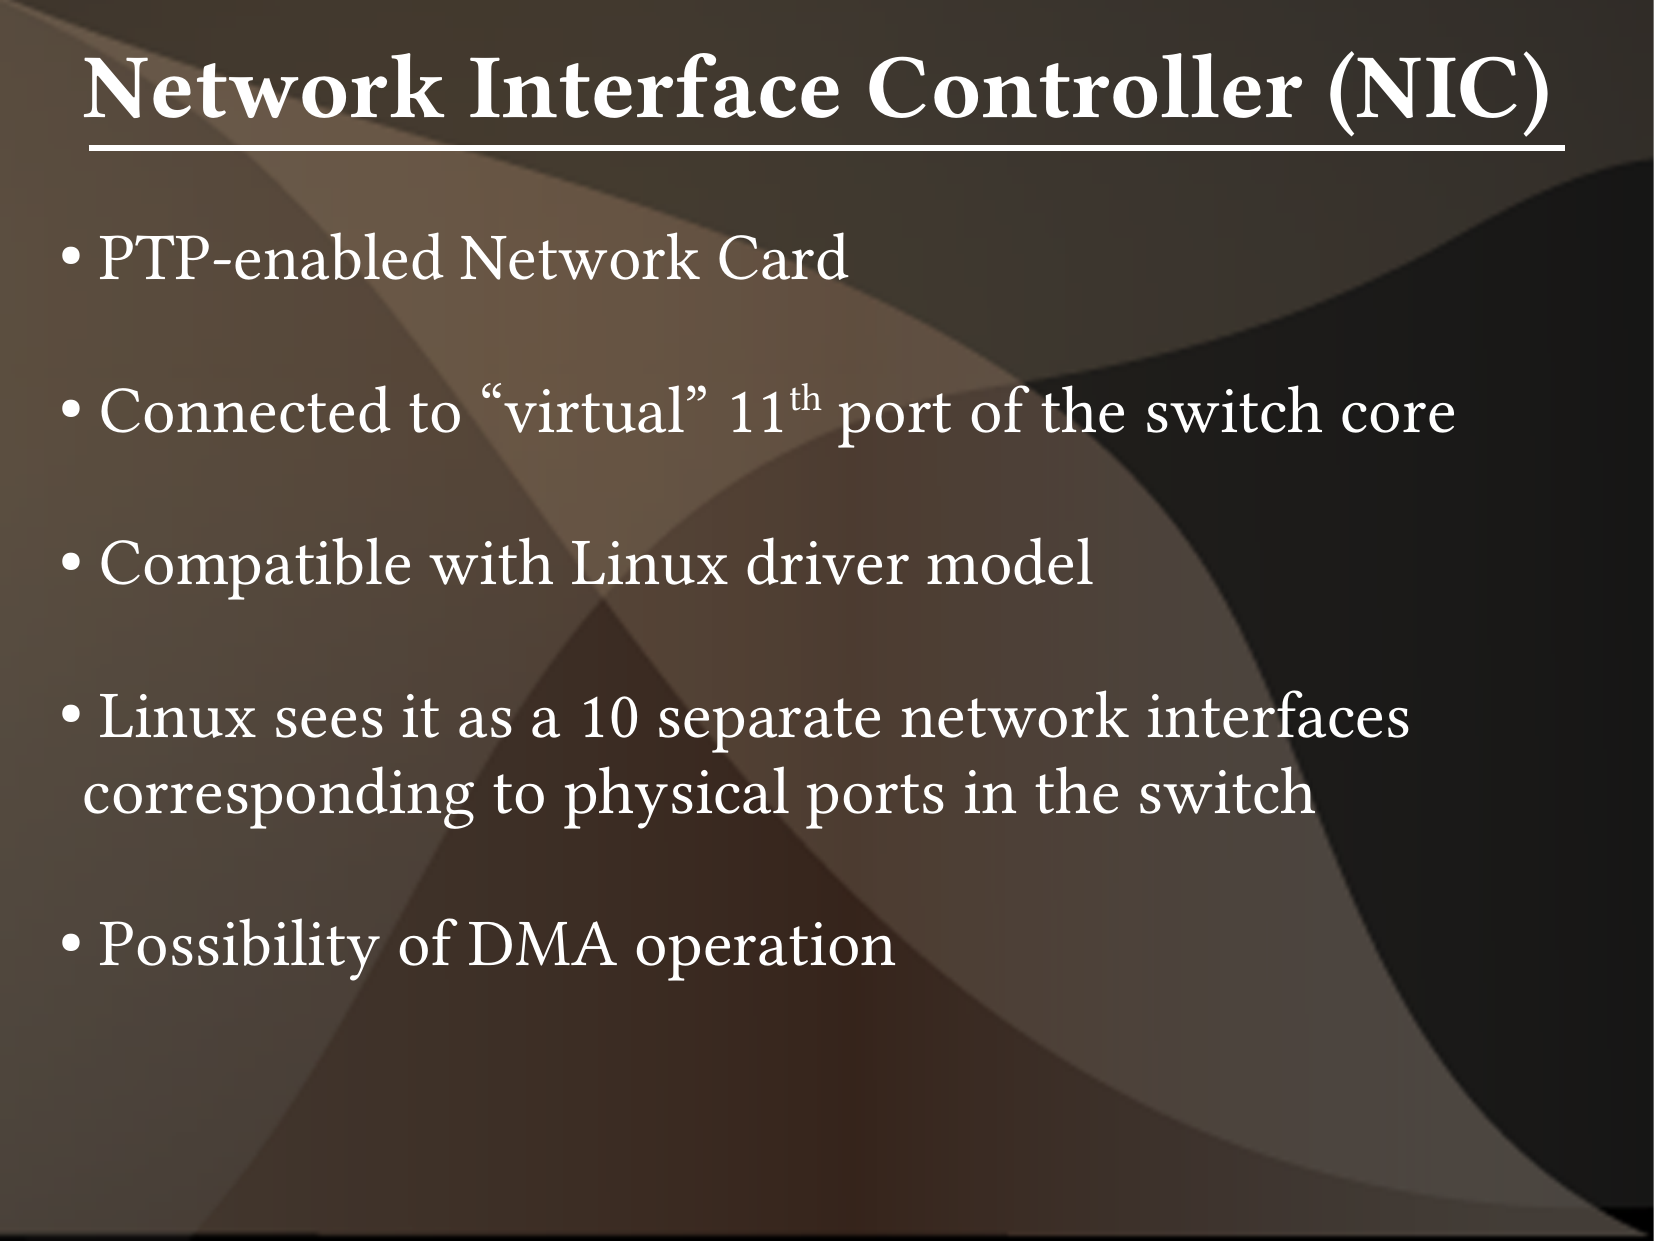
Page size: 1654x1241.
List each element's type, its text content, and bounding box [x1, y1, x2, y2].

text_box PTP-enabled Network Card Connected to “virtual” 11th port of the switch core Compatible with Linux driver model Linux sees it as a 10 separate network interfaces corresponding to physical ports in the switch Possibility of DMA operation [59, 168, 1548, 1034]
title Network Interface Controller (NIC) [82, 35, 1571, 140]
picture [0, 0, 1654, 1241]
